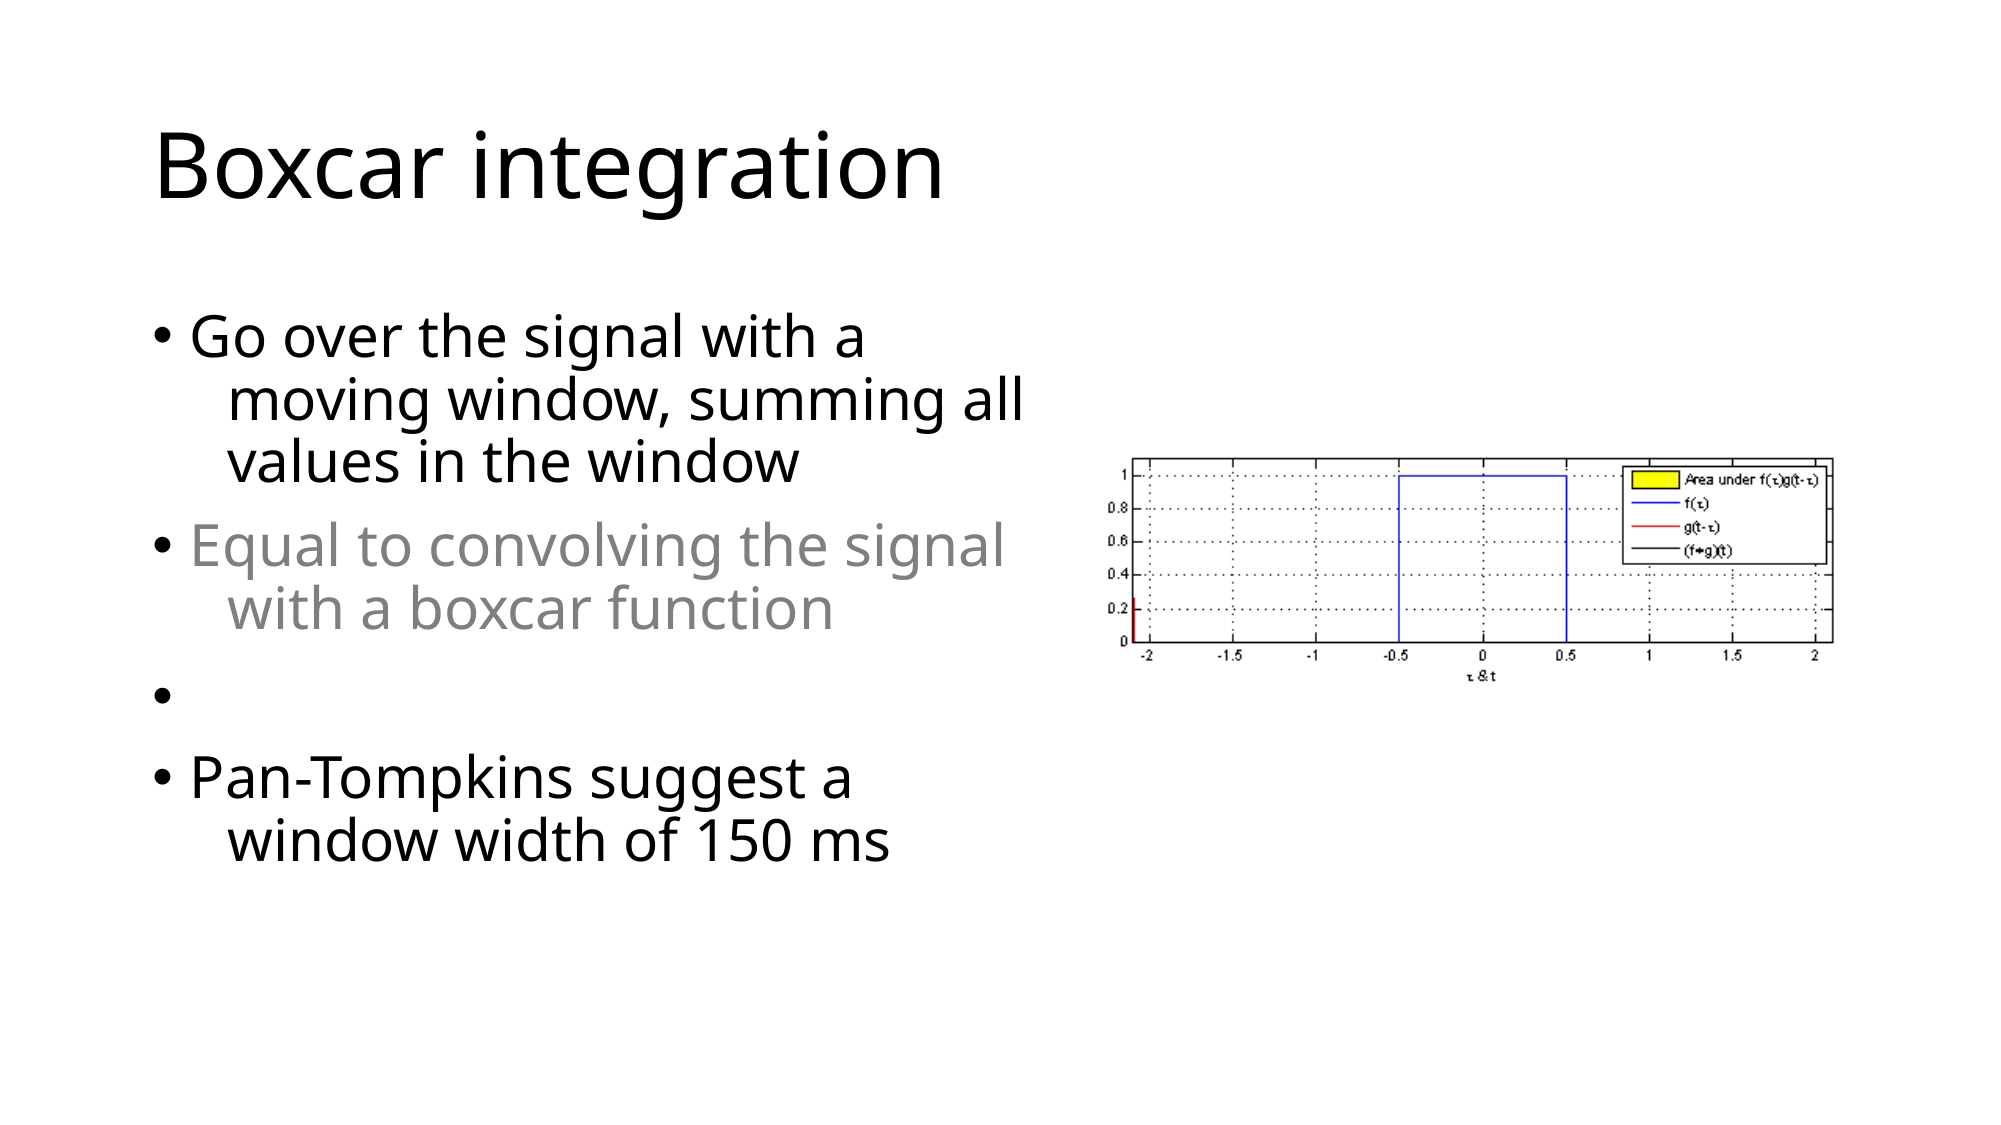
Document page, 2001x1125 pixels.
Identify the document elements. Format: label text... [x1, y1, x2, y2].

list Go over the signal with a moving window, summing all values in the window Equal to convolving the signal with a boxcar function Pan-Tompkins suggest a window width of 150 ms [137, 299, 1044, 1014]
title Boxcar integration [137, 59, 1863, 278]
picture [1104, 455, 1837, 686]
